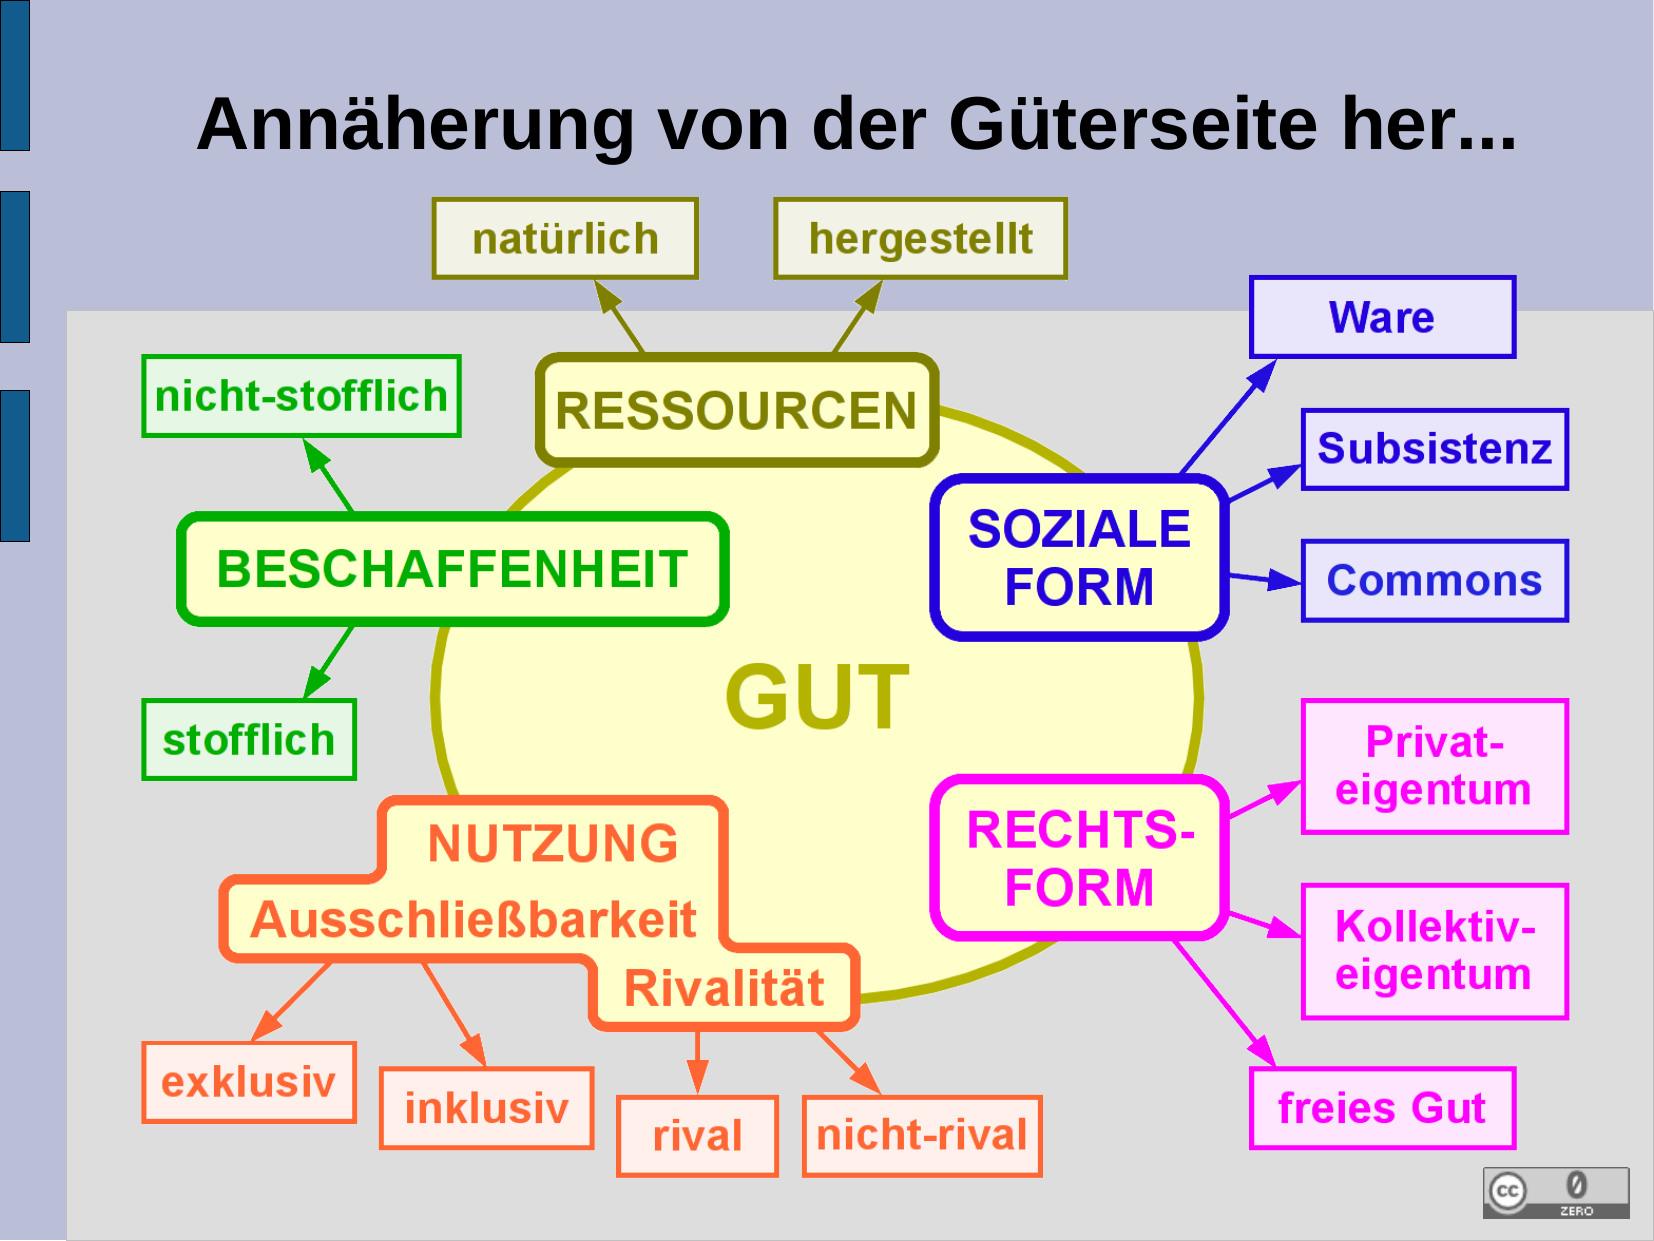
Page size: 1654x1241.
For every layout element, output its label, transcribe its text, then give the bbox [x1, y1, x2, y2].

title Annäherung von der Güterseite her... [121, 61, 1595, 147]
picture [118, 147, 1630, 1241]
